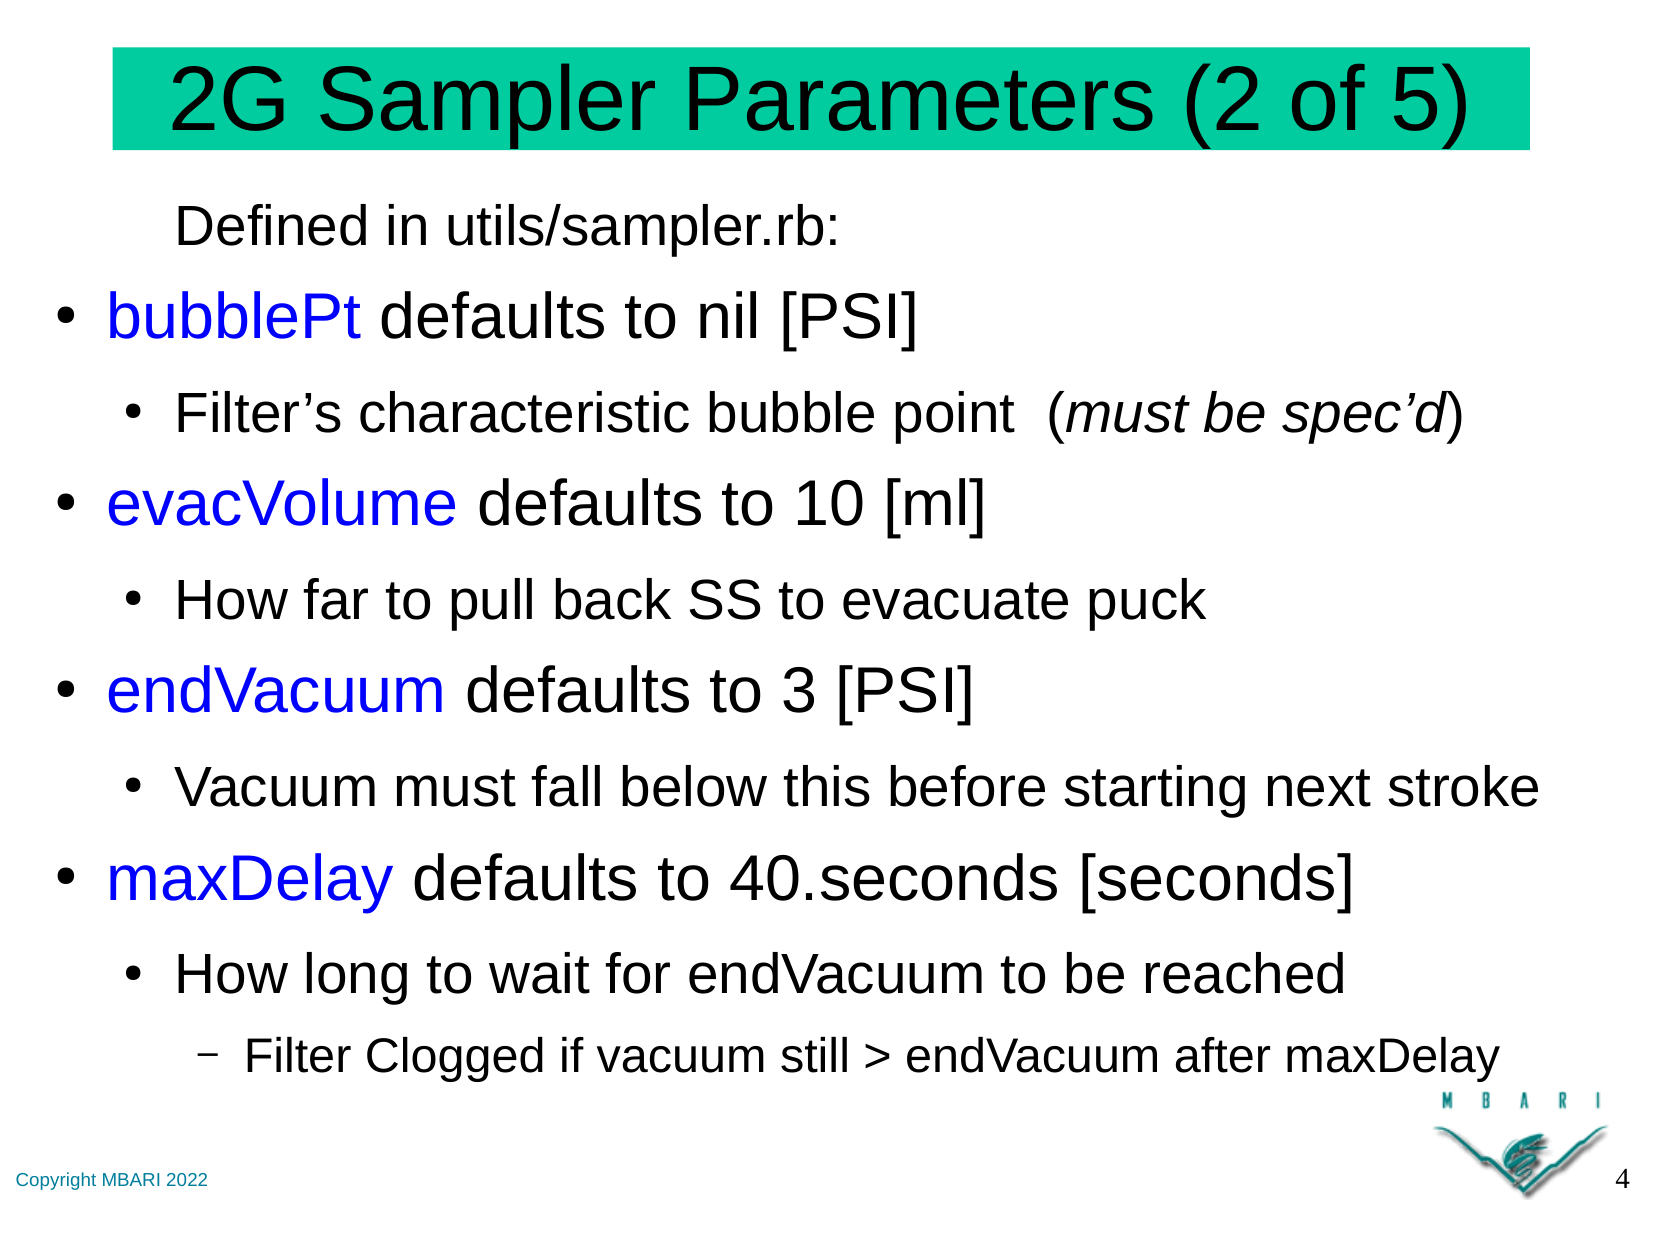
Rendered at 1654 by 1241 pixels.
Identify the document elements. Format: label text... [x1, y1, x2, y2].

picture [1426, 1091, 1613, 1200]
title 2G Sampler Parameters (2 of 5) [112, 47, 1530, 151]
list Defined in utils/sampler.rb: bubblePt defaults to nil [PSI] Filter’s characteristic bubble point (must be spec’d) evacVolume defaults to 10 [ml] How far to pull back SS to evacuate puck endVacuum defaults to 3 [PSI] Vacuum must fall below this before starting next stroke maxDelay defaults to 40.seconds [seconds] How long to wait for endVacuum to be reached Filter Clogged if vacuum still > endVacuum after maxDelay [37, 194, 1613, 1088]
